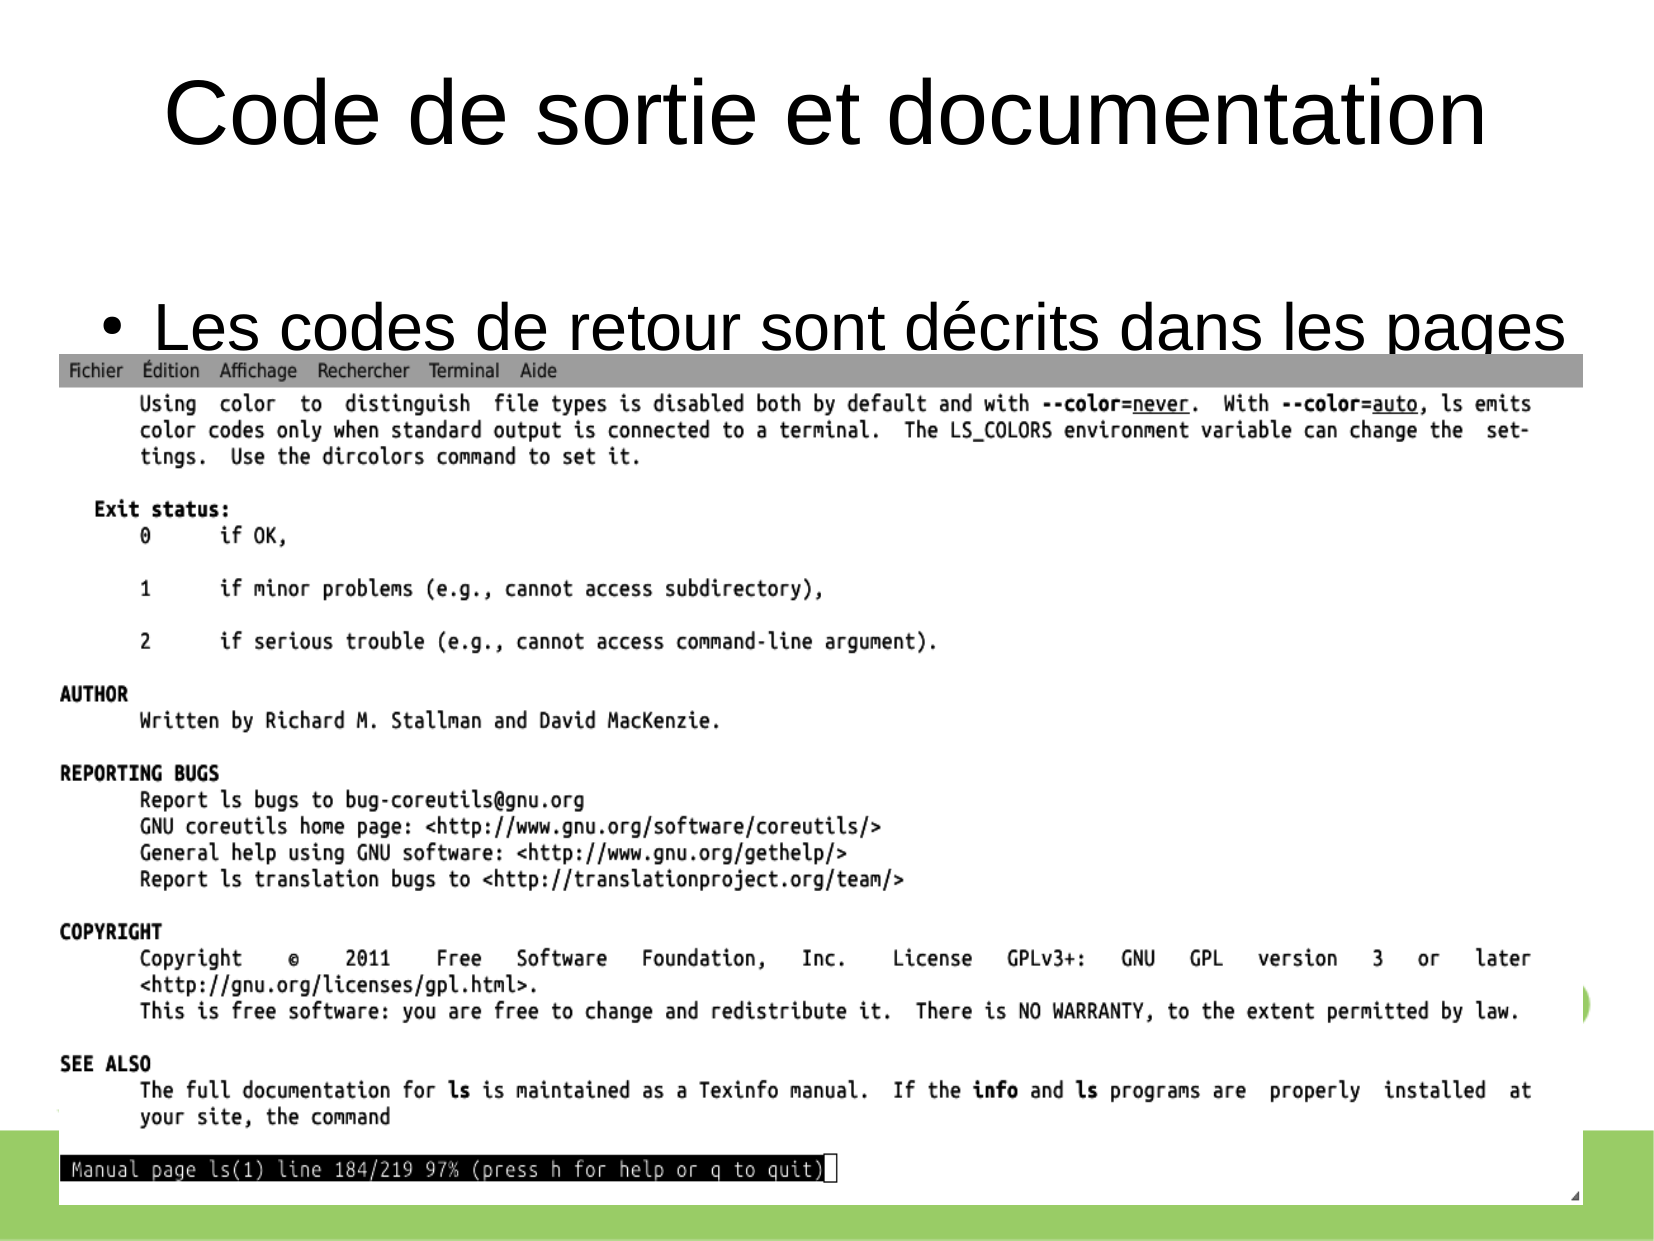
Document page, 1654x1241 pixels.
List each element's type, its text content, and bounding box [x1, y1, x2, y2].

title Code de sortie et documentation [82, 49, 1571, 178]
list Les codes de retour sont décrits dans les pages man [82, 290, 1571, 354]
picture [0, 0, 1654, 1241]
